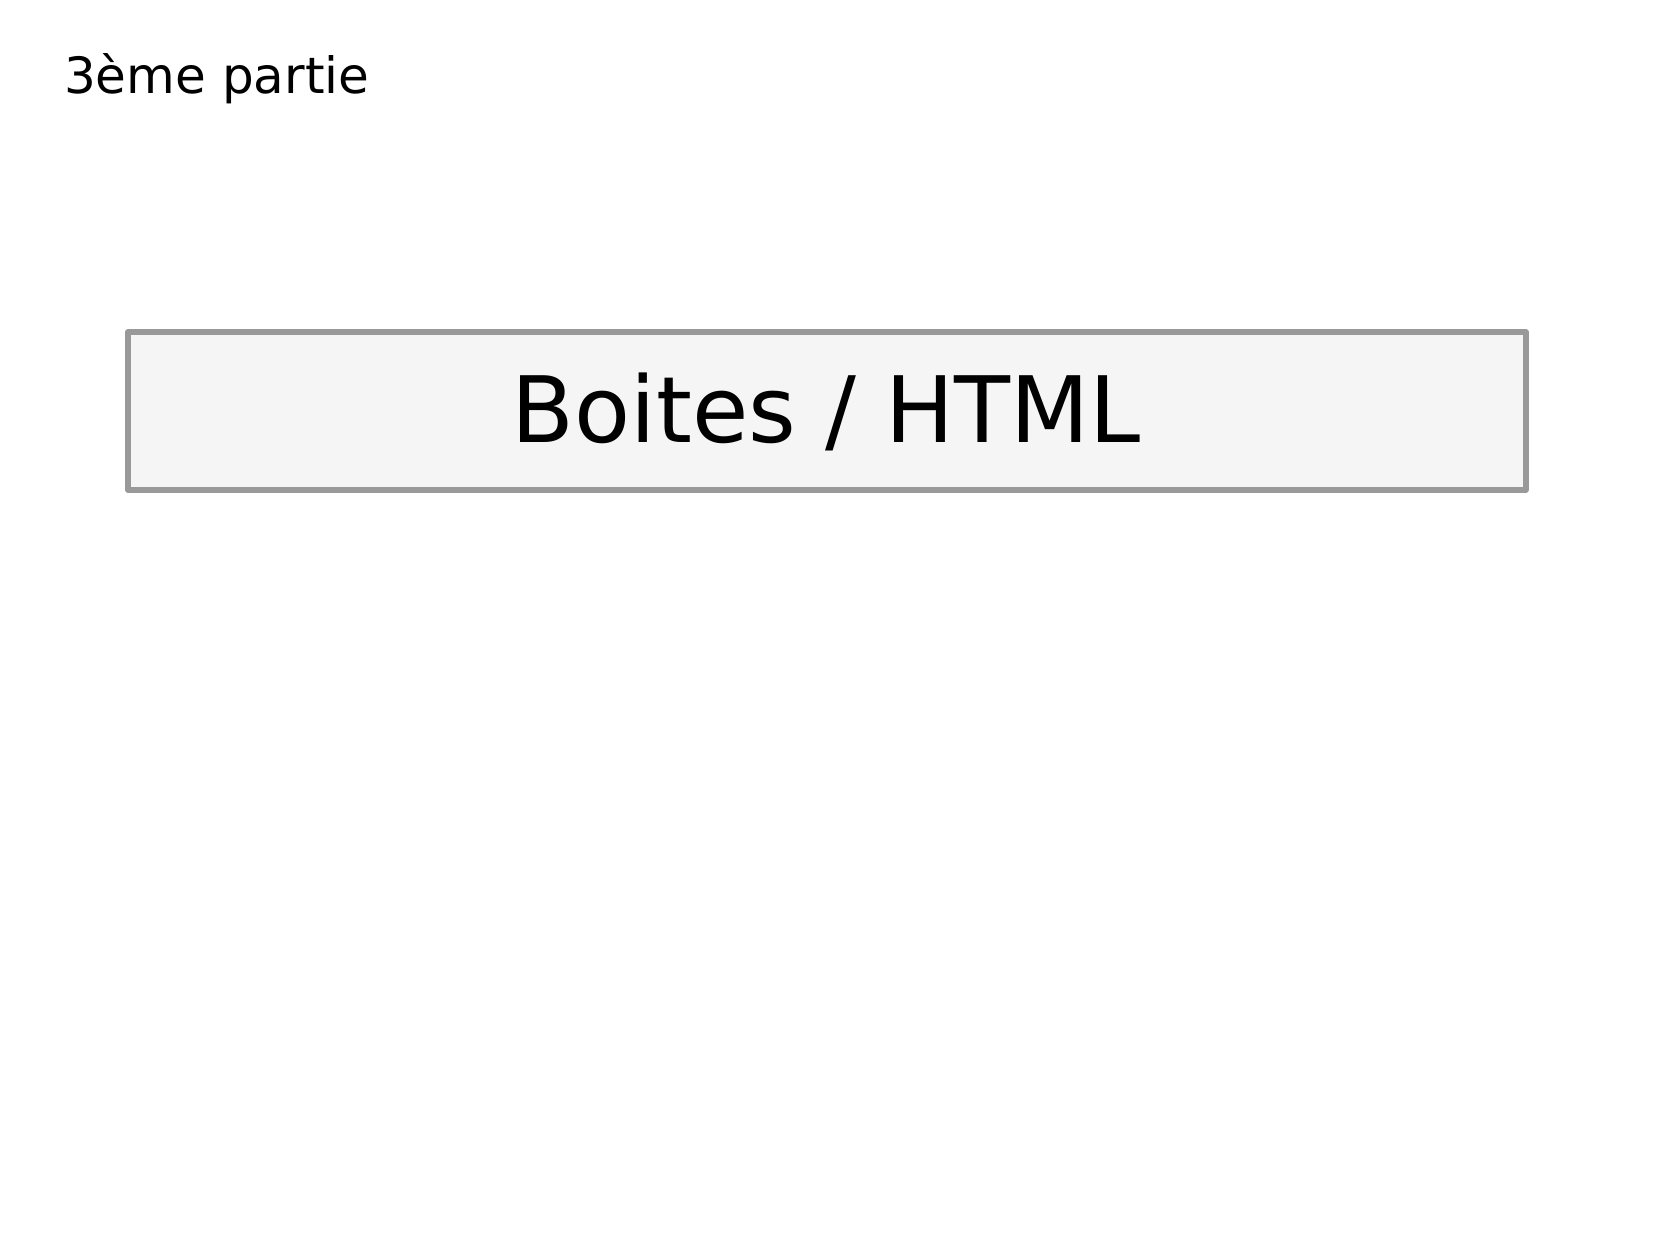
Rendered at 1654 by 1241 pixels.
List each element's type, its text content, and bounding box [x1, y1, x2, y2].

text_box 3ème partie [43, 47, 360, 106]
title Boites / HTML [136, 347, 1518, 473]
text_box [127, 331, 1526, 490]
